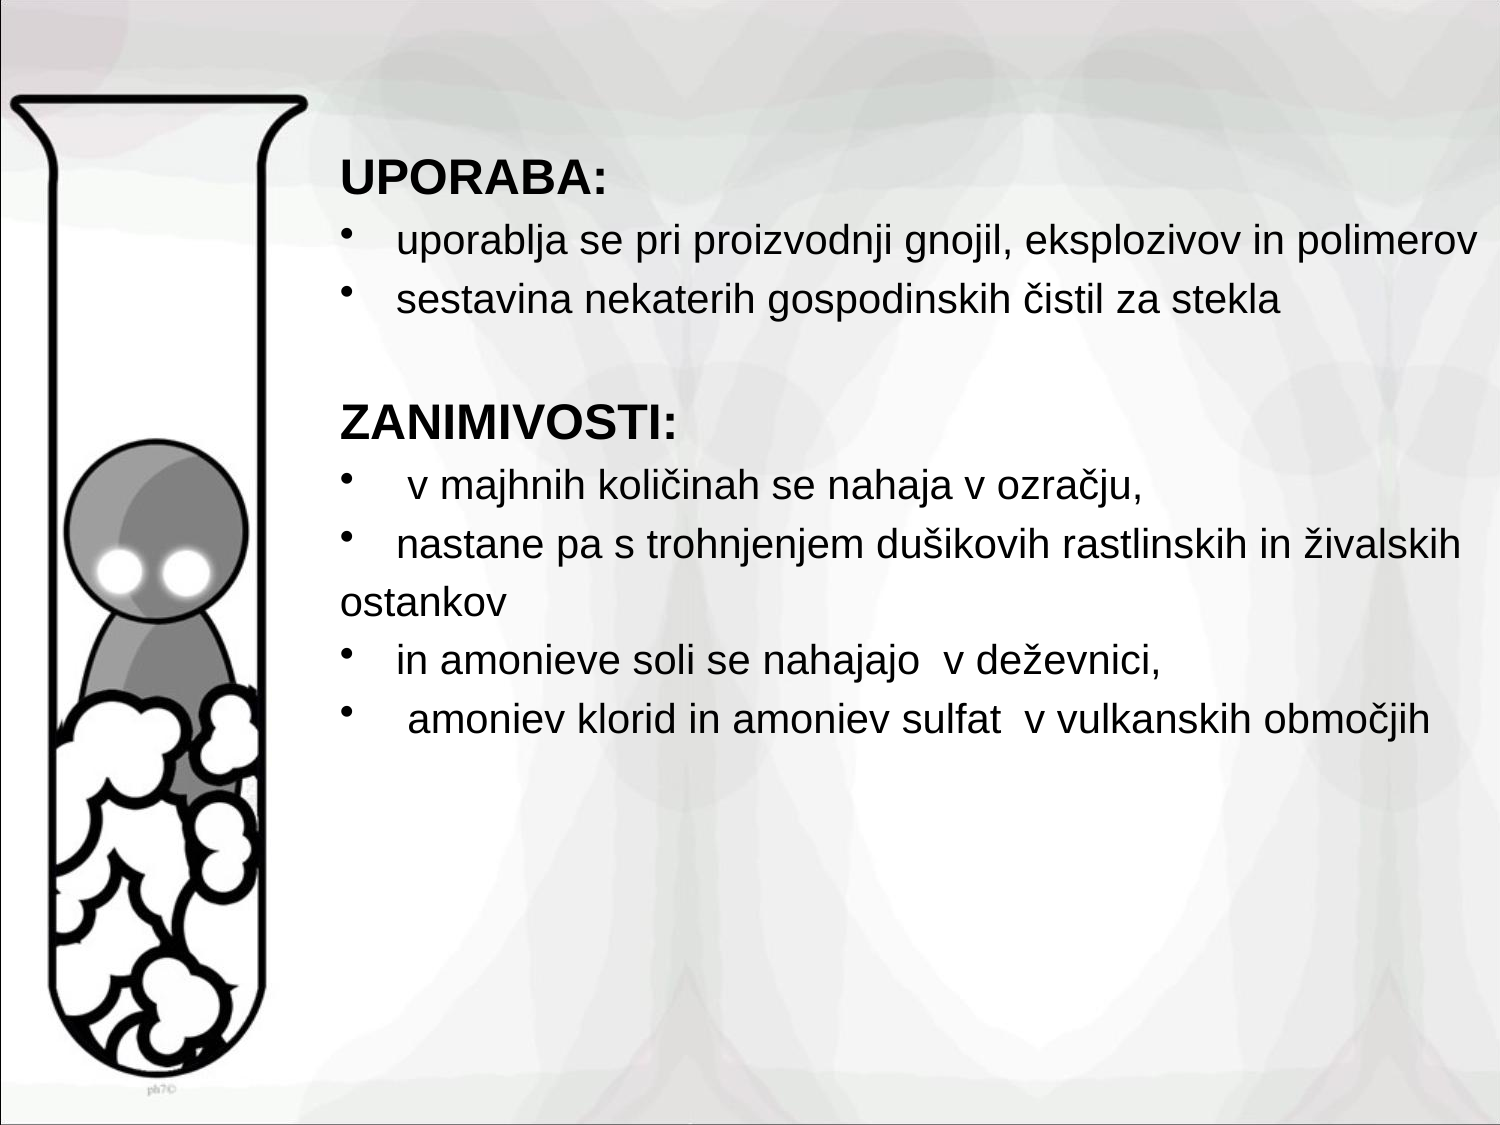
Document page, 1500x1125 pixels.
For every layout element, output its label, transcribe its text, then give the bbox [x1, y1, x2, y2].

list UPORABA: uporablja se pri proizvodnji gnojil, eksplozivov in polimerov sestavina nekaterih gospodinskih čistil za stekla ZANIMIVOSTI: v majhnih količinah se nahaja v ozračju, nastane pa s trohnjenjem dušikovih rastlinskih in živalskih ostankov in amonieve soli se nahajajo v deževnici, amoniev klorid in amoniev sulfat v vulkanskih območjih [324, 137, 1500, 1088]
picture [0, 0, 1500, 1125]
